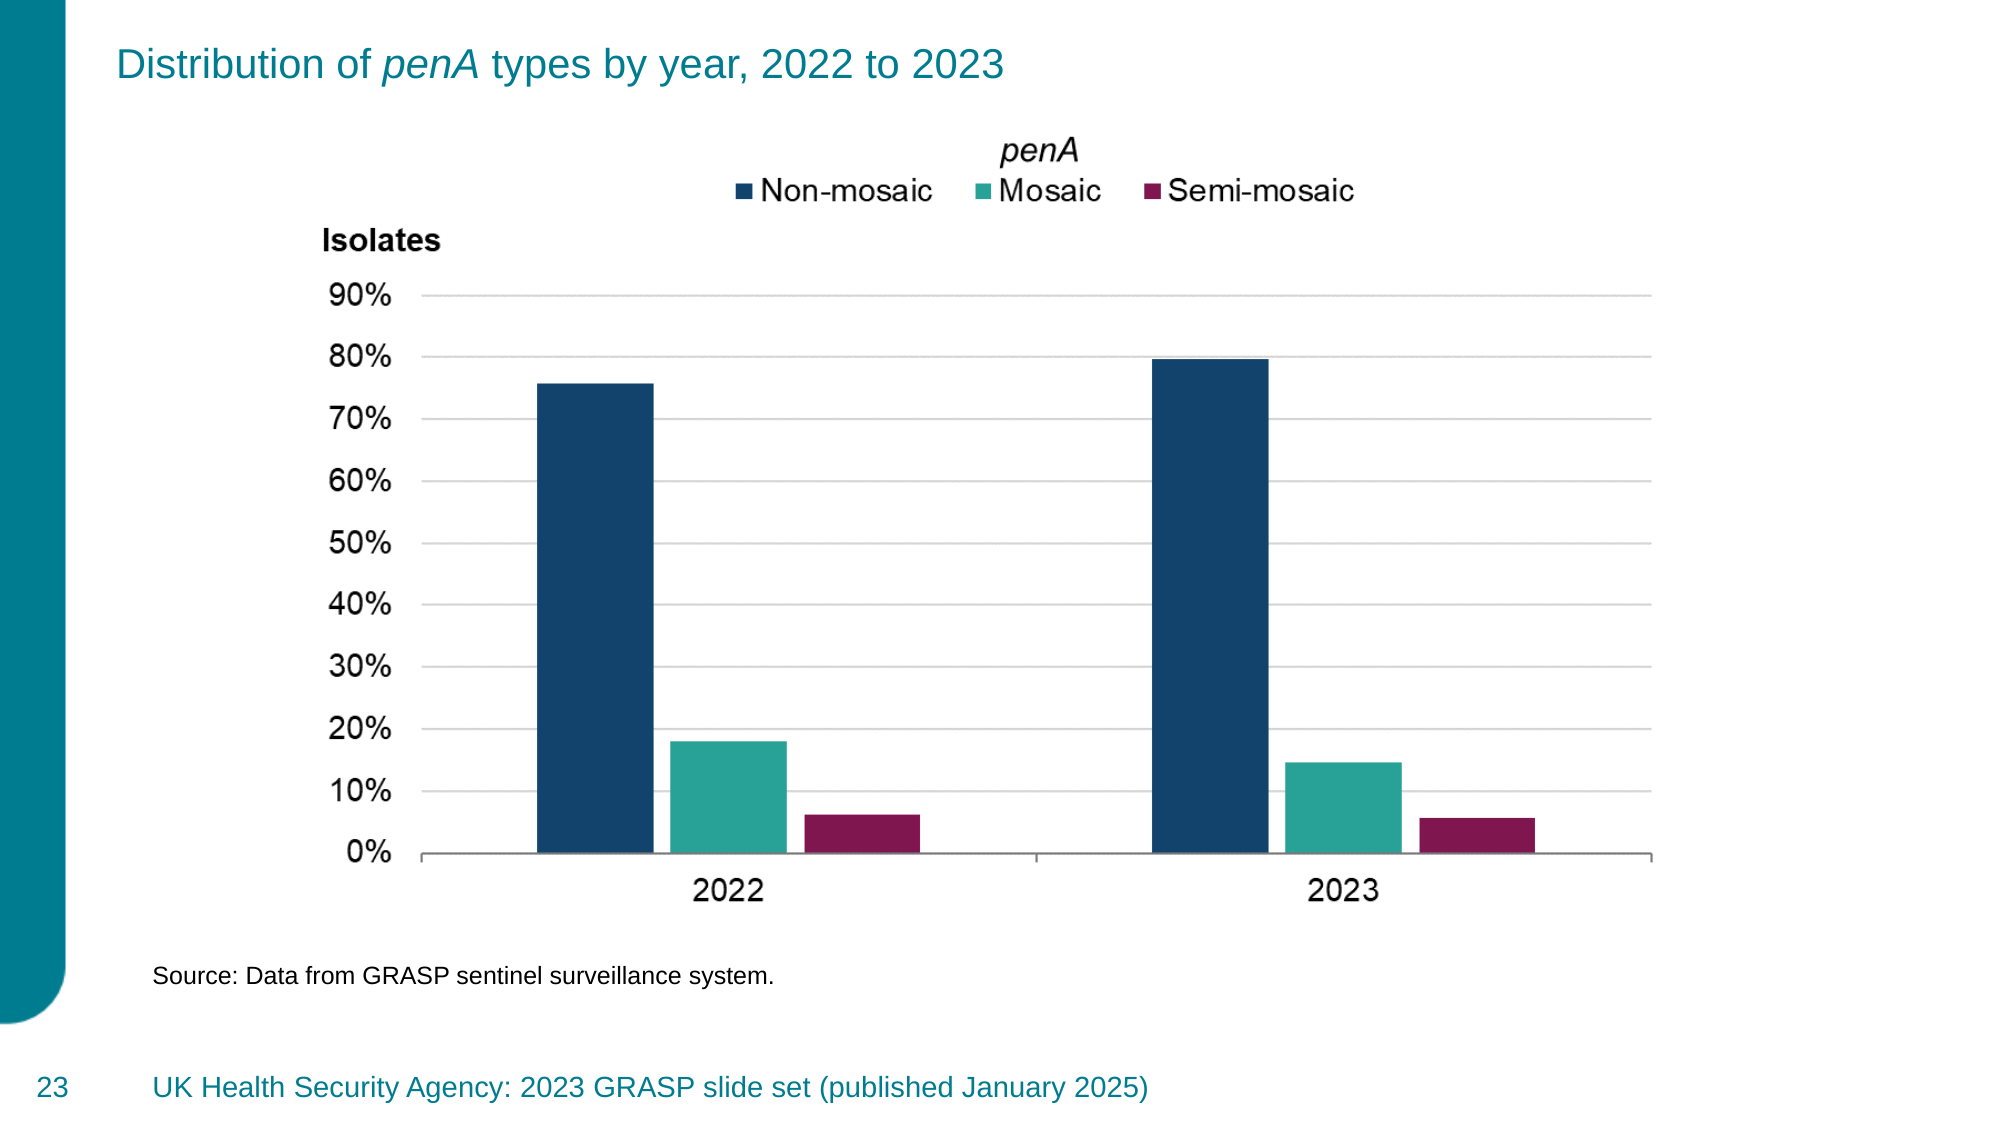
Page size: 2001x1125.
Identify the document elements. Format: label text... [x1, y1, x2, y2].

text_box [21, 1056, 120, 1117]
title Distribution of penA types by year, 2022 to 2023 [101, 29, 1926, 102]
picture [314, 118, 1686, 918]
text_box UK Health Security Agency: 2023 GRASP slide set (published January 2025) [137, 1056, 1780, 1116]
text_box Source: Data from GRASP sentinel surveillance system. [137, 948, 1138, 995]
